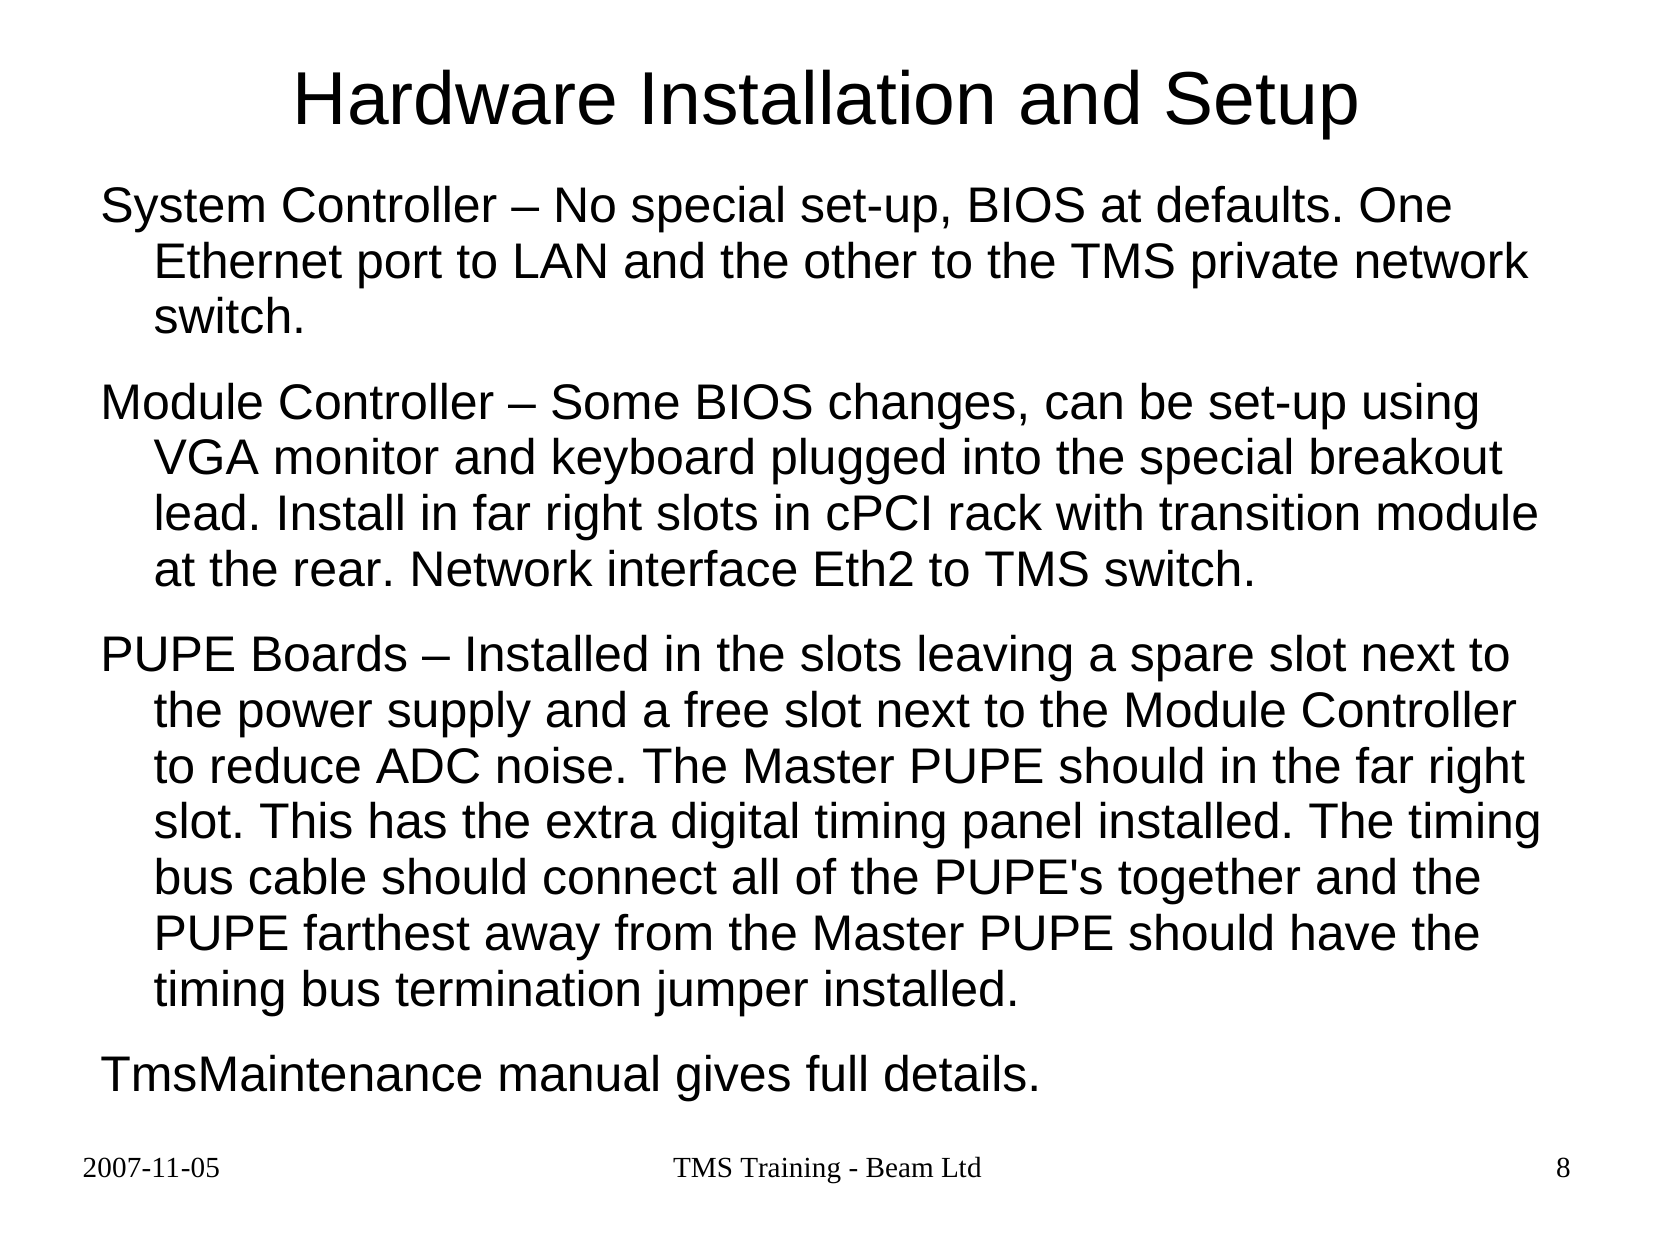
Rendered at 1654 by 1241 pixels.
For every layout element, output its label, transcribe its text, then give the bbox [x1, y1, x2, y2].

list System Controller – No special set-up, BIOS at defaults. One Ethernet port to LAN and the other to the TMS private network switch. Module Controller – Some BIOS changes, can be set-up using VGA monitor and keyboard plugged into the special breakout lead. Install in far right slots in cPCI rack with transition module at the rear. Network interface Eth2 to TMS switch. PUPE Boards – Installed in the slots leaving a spare slot next to the power supply and a free slot next to the Module Controller to reduce ADC noise. The Master PUPE should in the far right slot. This has the extra digital timing panel installed. The timing bus cable should connect all of the PUPE's together and the PUPE farthest away from the Master PUPE should have the timing bus termination jumper installed. TmsMaintenance manual gives full details. [82, 177, 1571, 1108]
title Hardware Installation and Setup [82, 49, 1571, 148]
